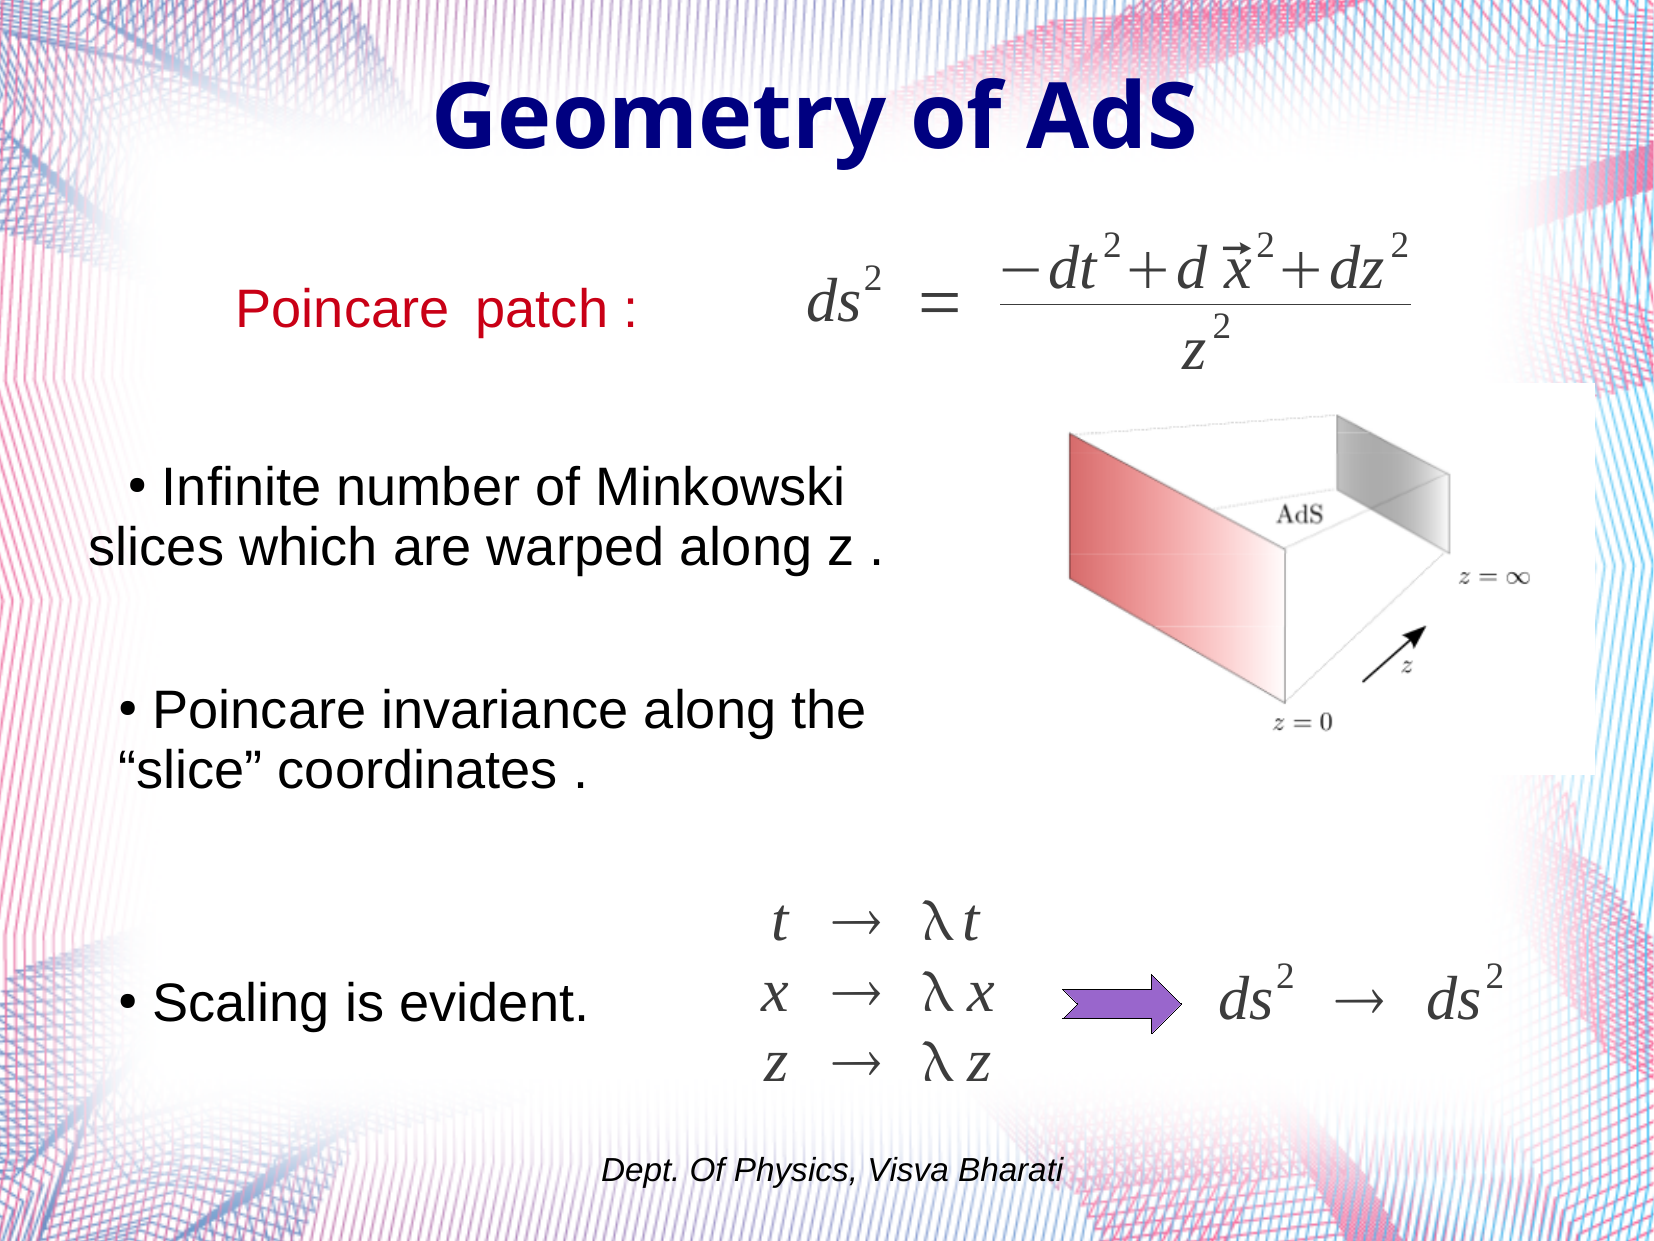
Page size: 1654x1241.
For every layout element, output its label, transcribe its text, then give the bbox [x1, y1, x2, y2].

chart [798, 224, 1418, 384]
title Infinite number of Minkowski slices which are warped along z . [88, 413, 886, 621]
chart [750, 885, 1002, 1096]
chart [1210, 955, 1510, 1034]
title Poincare patch : [165, 236, 709, 355]
text_box [1062, 974, 1182, 1034]
title Scaling is evident. [118, 944, 650, 1123]
title Poincare invariance along the “slice” coordinates . [118, 649, 1004, 830]
picture [0, 0, 1654, 1241]
title Geometry of AdS [82, 49, 1571, 178]
list Dept. Of Physics, Visva Bharati [295, 1151, 1300, 1211]
